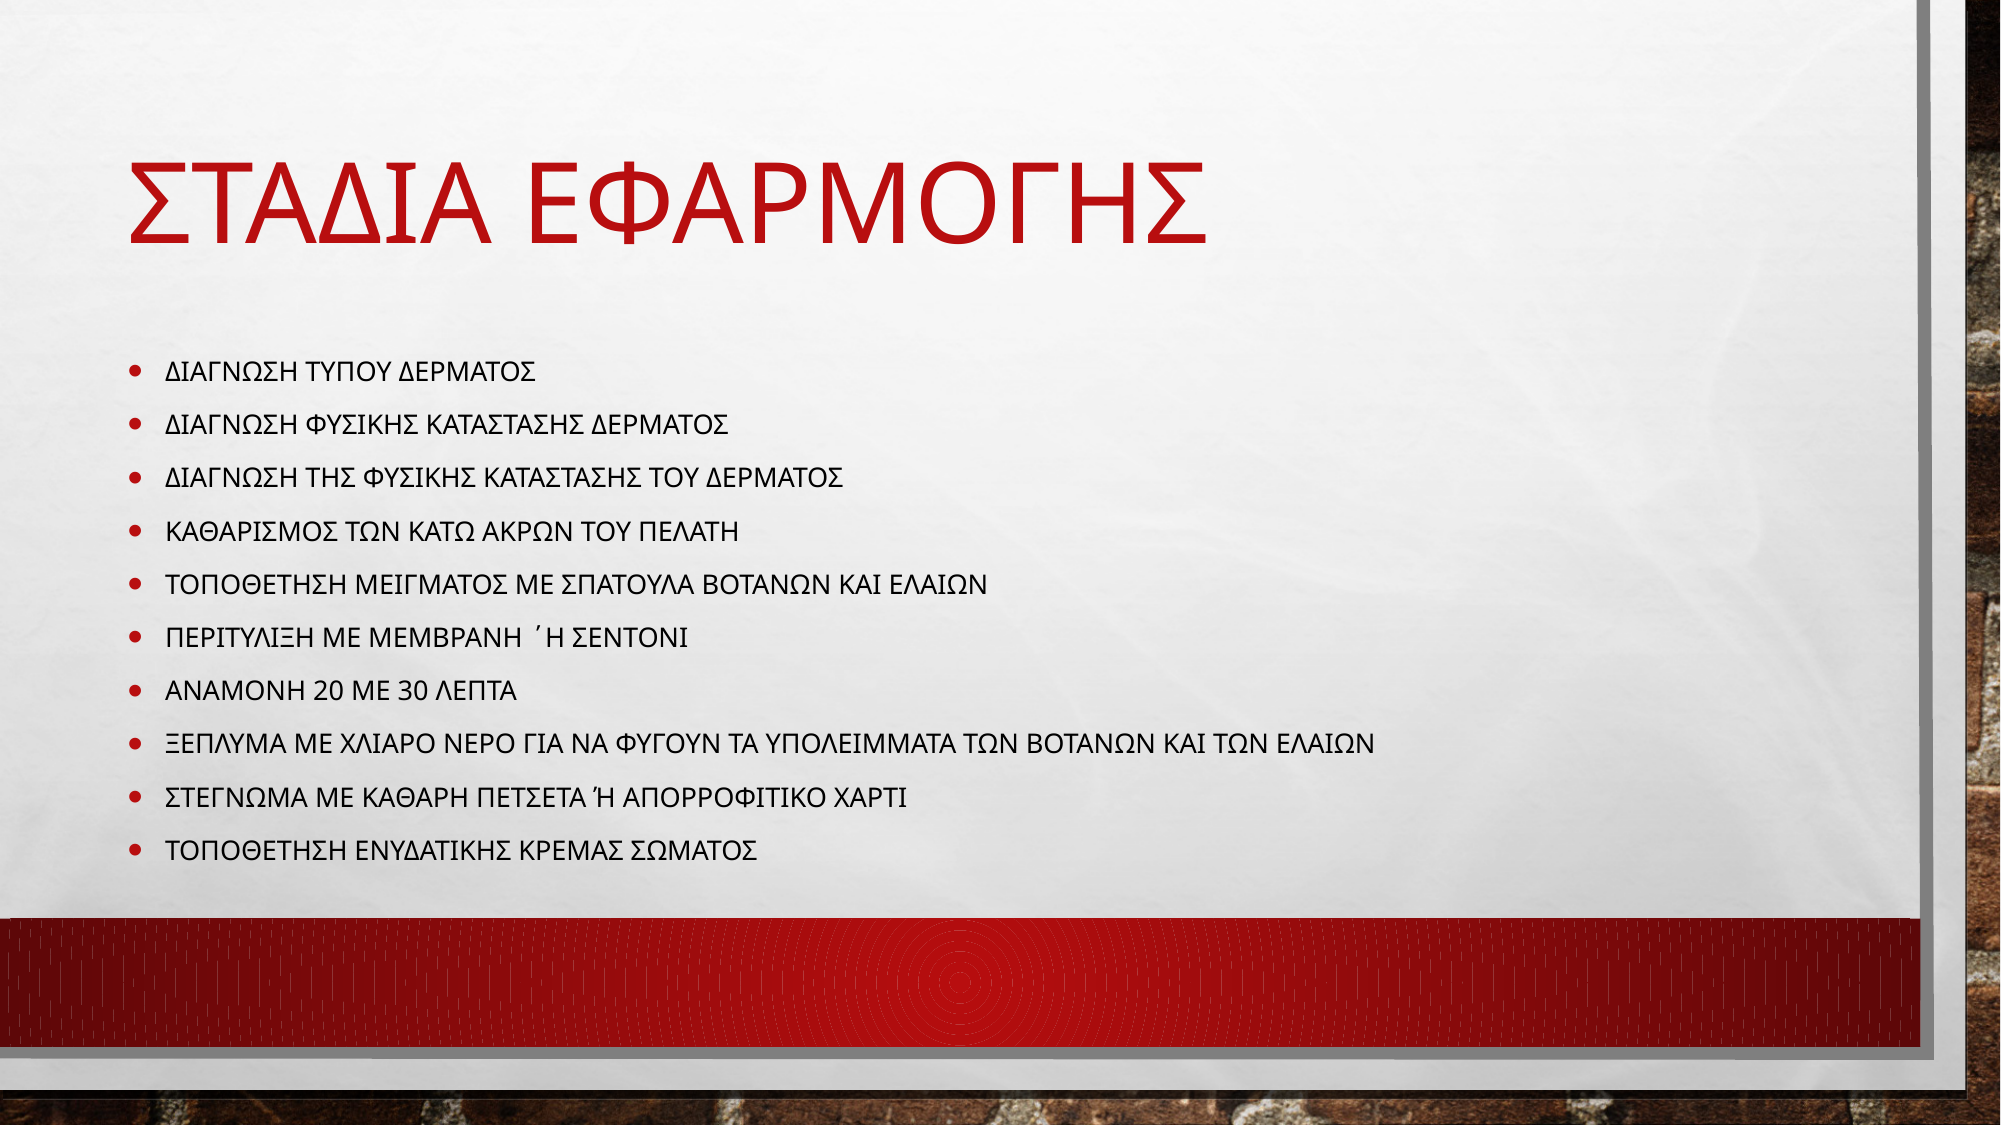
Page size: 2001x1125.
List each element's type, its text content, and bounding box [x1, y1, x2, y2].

list Διαγνωση τυπου δερματοσ Διαγνωση φυσικησ καταστασησ δερματοσ Διαγνωση της φυσικησ καταστασησ του δερματοσ Καθαρισμοσ των κατω ακρων του πελατη Τοποθετηση μειγματοσ με σπατουλα βοτανων και ελαιων Περιτυλιξη με μεμβρανη ΄η σεντονι Αναμονη 20 με 30 λεπτα Ξεπλυμα με χλιαρο νερο για να φυγουν τα υπολειμματα των βοτανων και των ελαιων Στεγνωμα με καθαρη πετσετα ή απορροφιτικο χαρτι Τοποθετηση ενυδατικησ κρεμασ σωματοσ [112, 338, 1818, 882]
title Σταδια εφαρμογησ [112, 112, 1819, 302]
